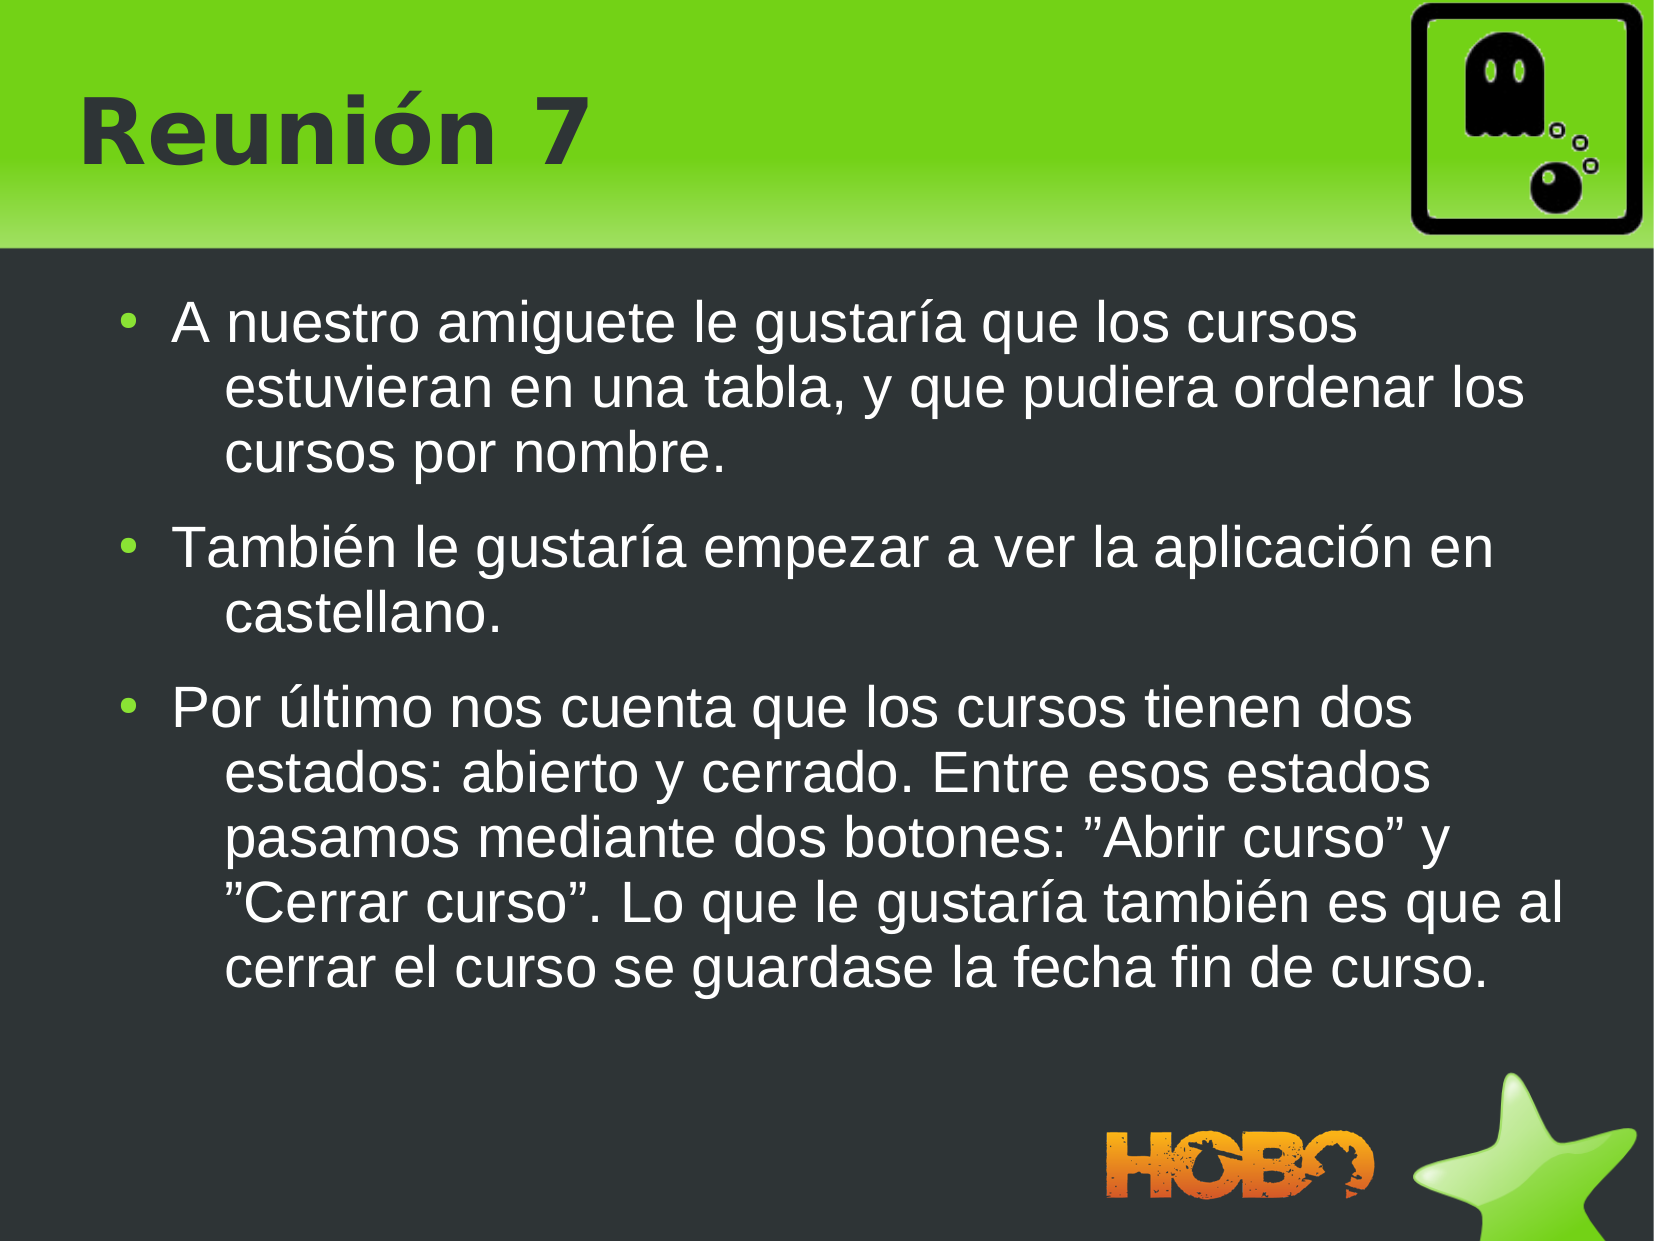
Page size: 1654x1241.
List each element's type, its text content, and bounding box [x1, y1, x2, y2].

list A nuestro amiguete le gustaría que los cursos estuvieran en una tabla, y que pudiera ordenar los cursos por nombre. También le gustaría empezar a ver la aplicación en castellano. Por último nos cuenta que los cursos tienen dos estados: abierto y cerrado. Entre esos estados pasamos mediante dos botones: ”Abrir curso” y ”Cerrar curso”. Lo que le gustaría también es que al cerrar el curso se guardase la fecha fin de curso. [82, 290, 1571, 1109]
title Reunión 7 [76, 29, 1565, 237]
picture [0, 0, 1654, 1241]
